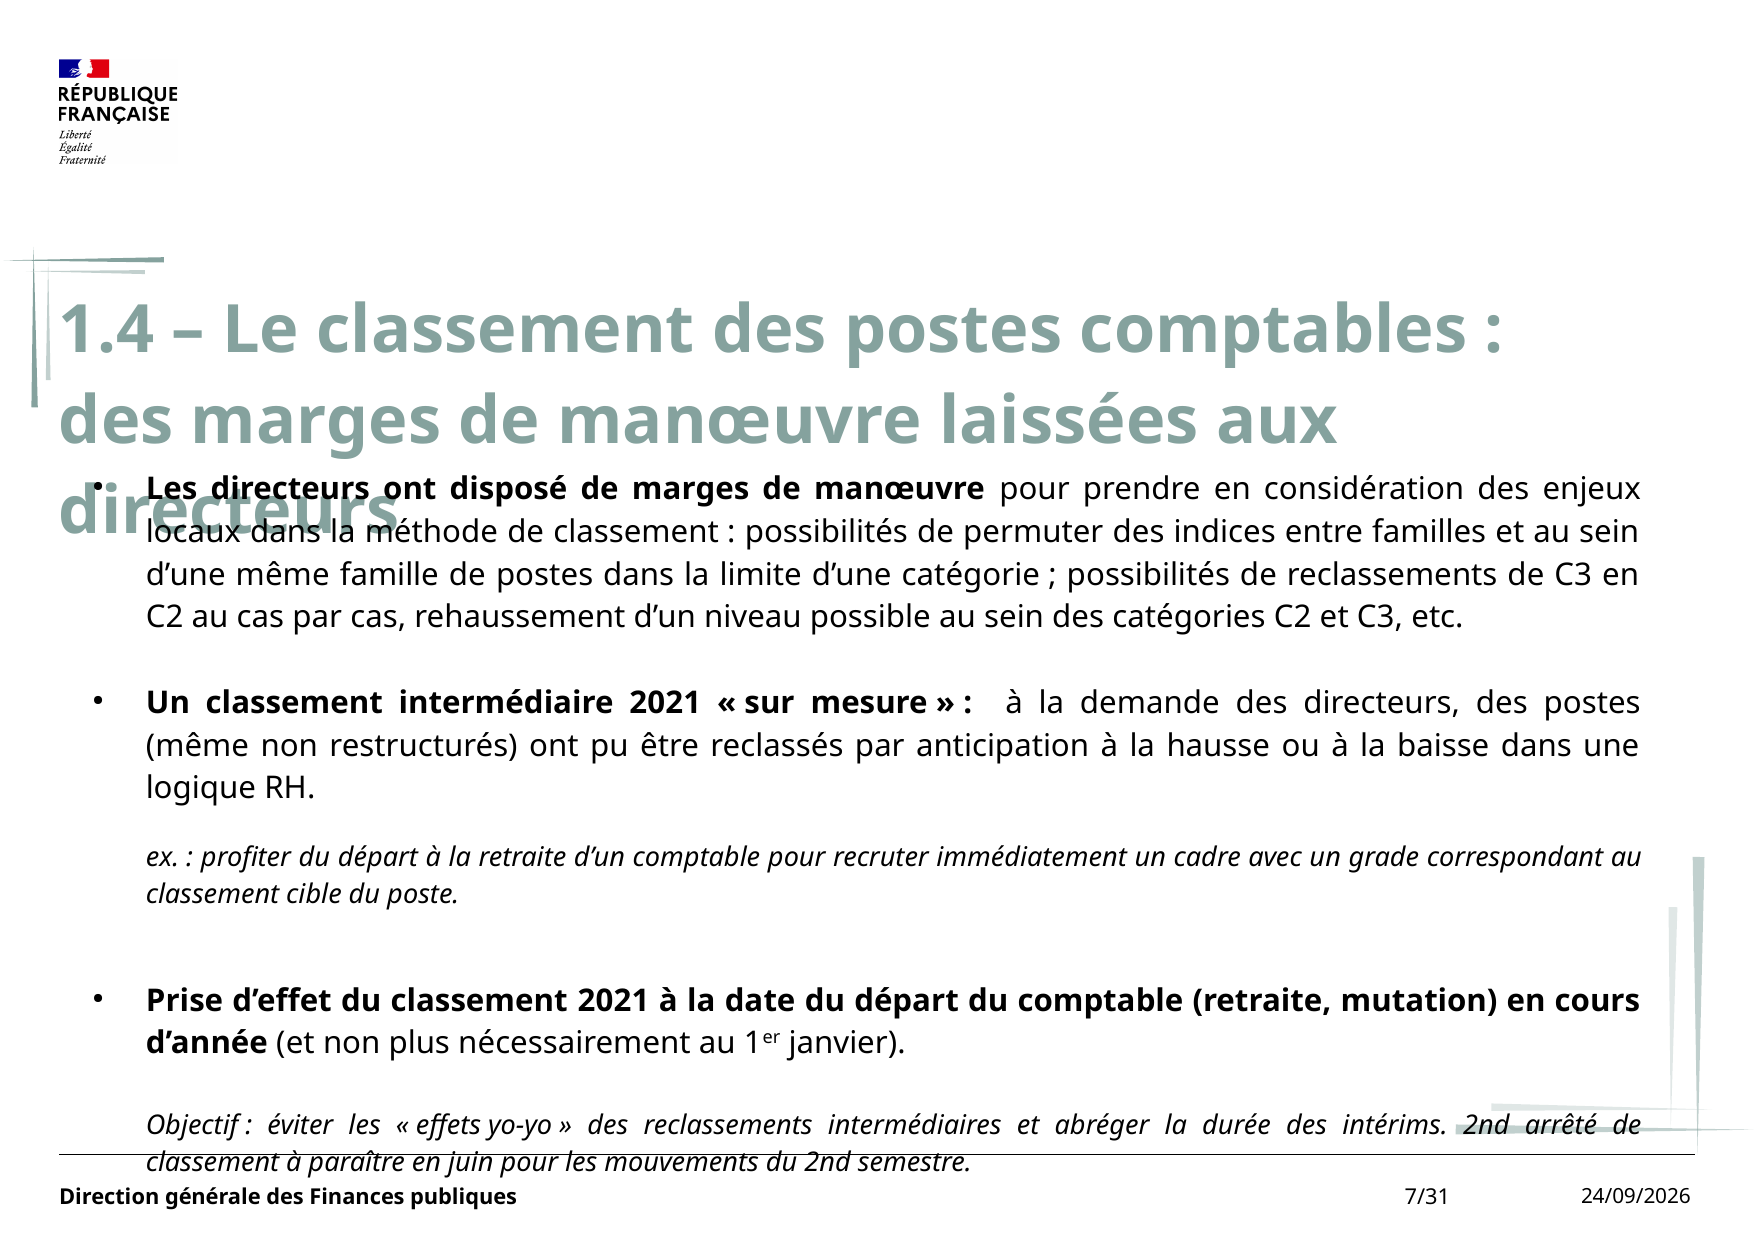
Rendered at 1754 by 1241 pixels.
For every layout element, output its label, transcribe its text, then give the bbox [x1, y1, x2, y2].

text_box Les directeurs ont disposé de marges de manœuvre pour prendre en considération des enjeux locaux dans la méthode de classement : possibilités de permuter des indices entre familles et au sein d’une même famille de postes dans la limite d’une catégorie ; possibilités de reclassements de C3 en C2 au cas par cas, rehaussement d’un niveau possible au sein des catégories C2 et C3, etc. Un classement intermédiaire 2021 « sur mesure » : à la demande des directeurs, des postes (même non restructurés) ont pu être reclassés par anticipation à la hausse ou à la baisse dans une logique RH. ex. : profiter du départ à la retraite d’un comptable pour recruter immédiatement un cadre avec un grade correspondant au classement cible du poste. Prise d’effet du classement 2021 à la date du départ du comptable (retraite, mutation) en cours d’année (et non plus nécessairement au 1er janvier). Objectif : éviter les « effets yo-yo » des reclassements intermédiaires et abréger la durée des intérims. 2nd arrêté de classement à paraître en juin pour les mouvements du 2nd semestre. [60, 458, 1657, 1118]
list 1.4 – Le classement des postes comptables : des marges de manœuvre laissées aux directeurs [59, 281, 1697, 747]
picture [59, 59, 178, 164]
